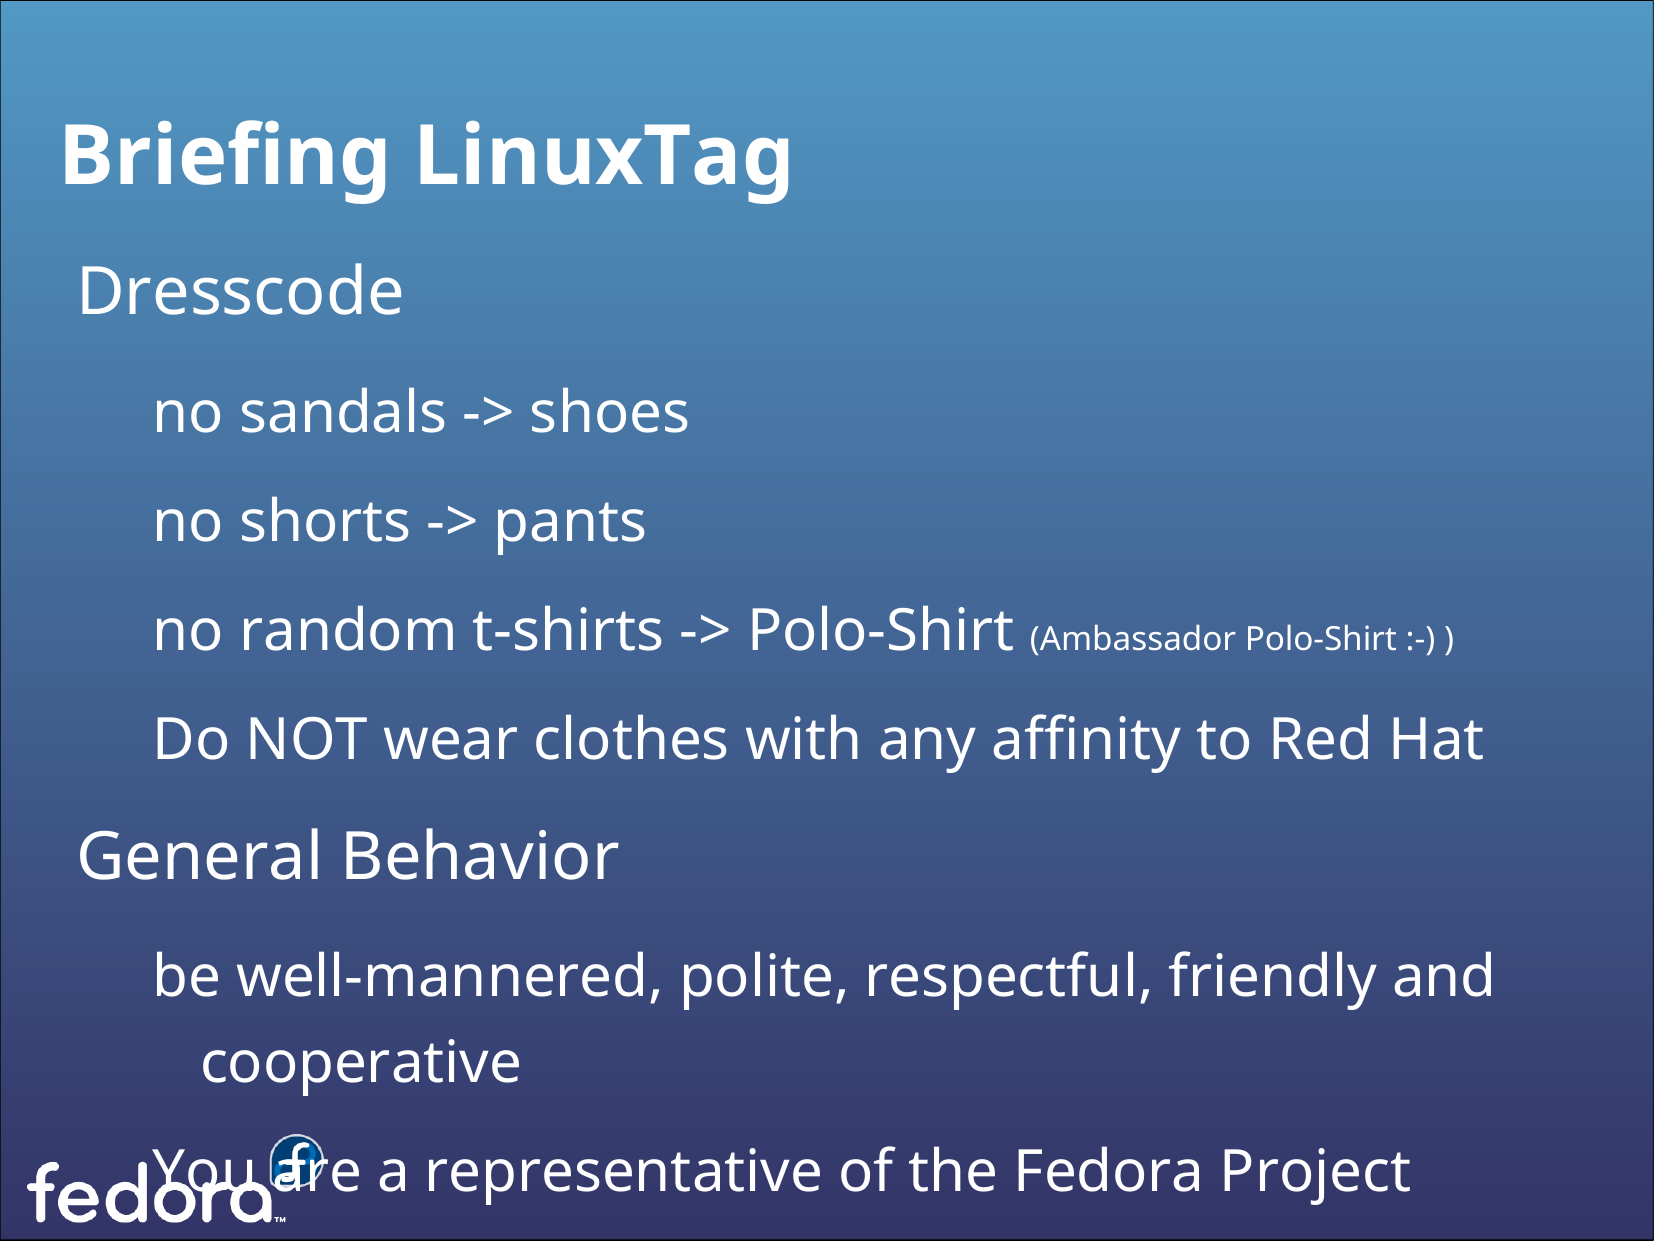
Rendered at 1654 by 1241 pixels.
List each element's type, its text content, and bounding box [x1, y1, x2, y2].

title Briefing LinuxTag [59, 88, 1624, 207]
picture [26, 1133, 325, 1223]
list Dresscode no sandals -> shoes no shorts -> pants no random t-shirts -> Polo-Shirt (Ambassador Polo-Shirt :-) ) Do NOT wear clothes with any affinity to Red Hat General Behavior be well-mannered, polite, respectful, friendly and cooperative You are a representative of the Fedora Project [59, 236, 1624, 1123]
